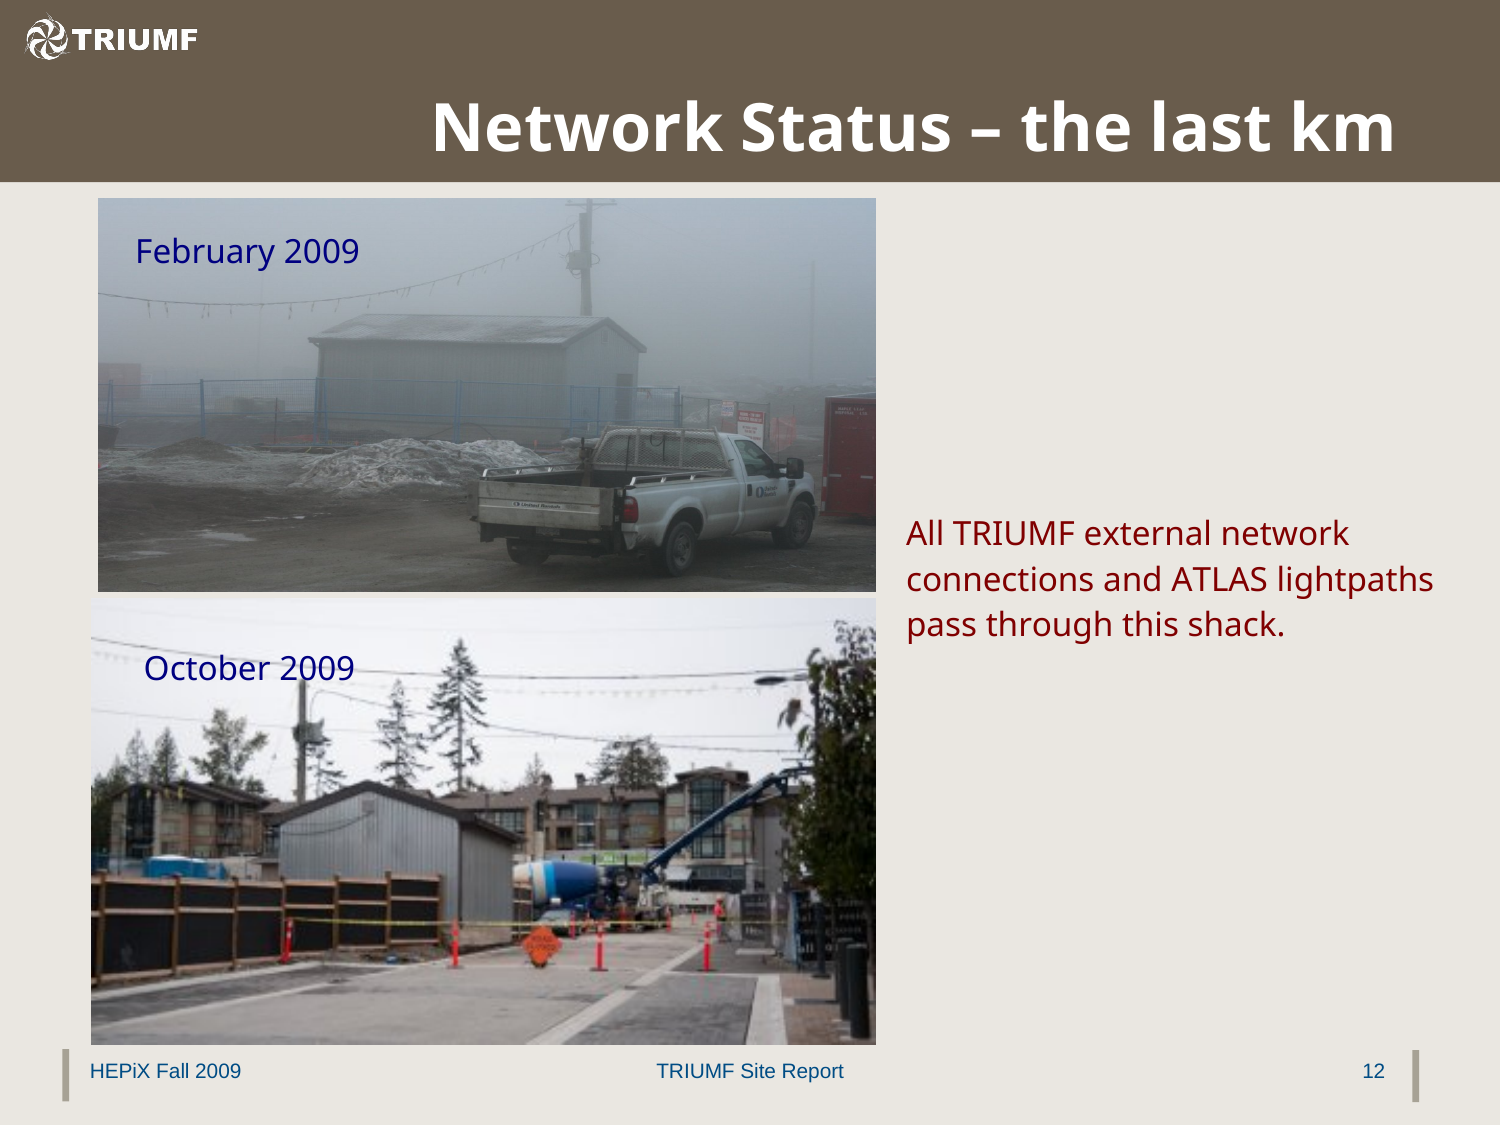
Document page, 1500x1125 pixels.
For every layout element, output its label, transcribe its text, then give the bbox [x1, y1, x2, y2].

text_box HEPiX Fall 2009 [74, 1049, 426, 1125]
picture [98, 198, 876, 592]
title Network Status – the last km [62, 0, 1413, 251]
picture [24, 12, 62, 60]
list All TRIUMF external network connections and ATLAS lightpaths pass through this shack. [891, 502, 1480, 673]
list October 2009 [128, 636, 401, 691]
list February 2009 [120, 220, 393, 314]
text_box <number> [1049, 1049, 1401, 1125]
picture [91, 598, 876, 1045]
text_box TRIUMF Site Report [512, 1049, 988, 1125]
